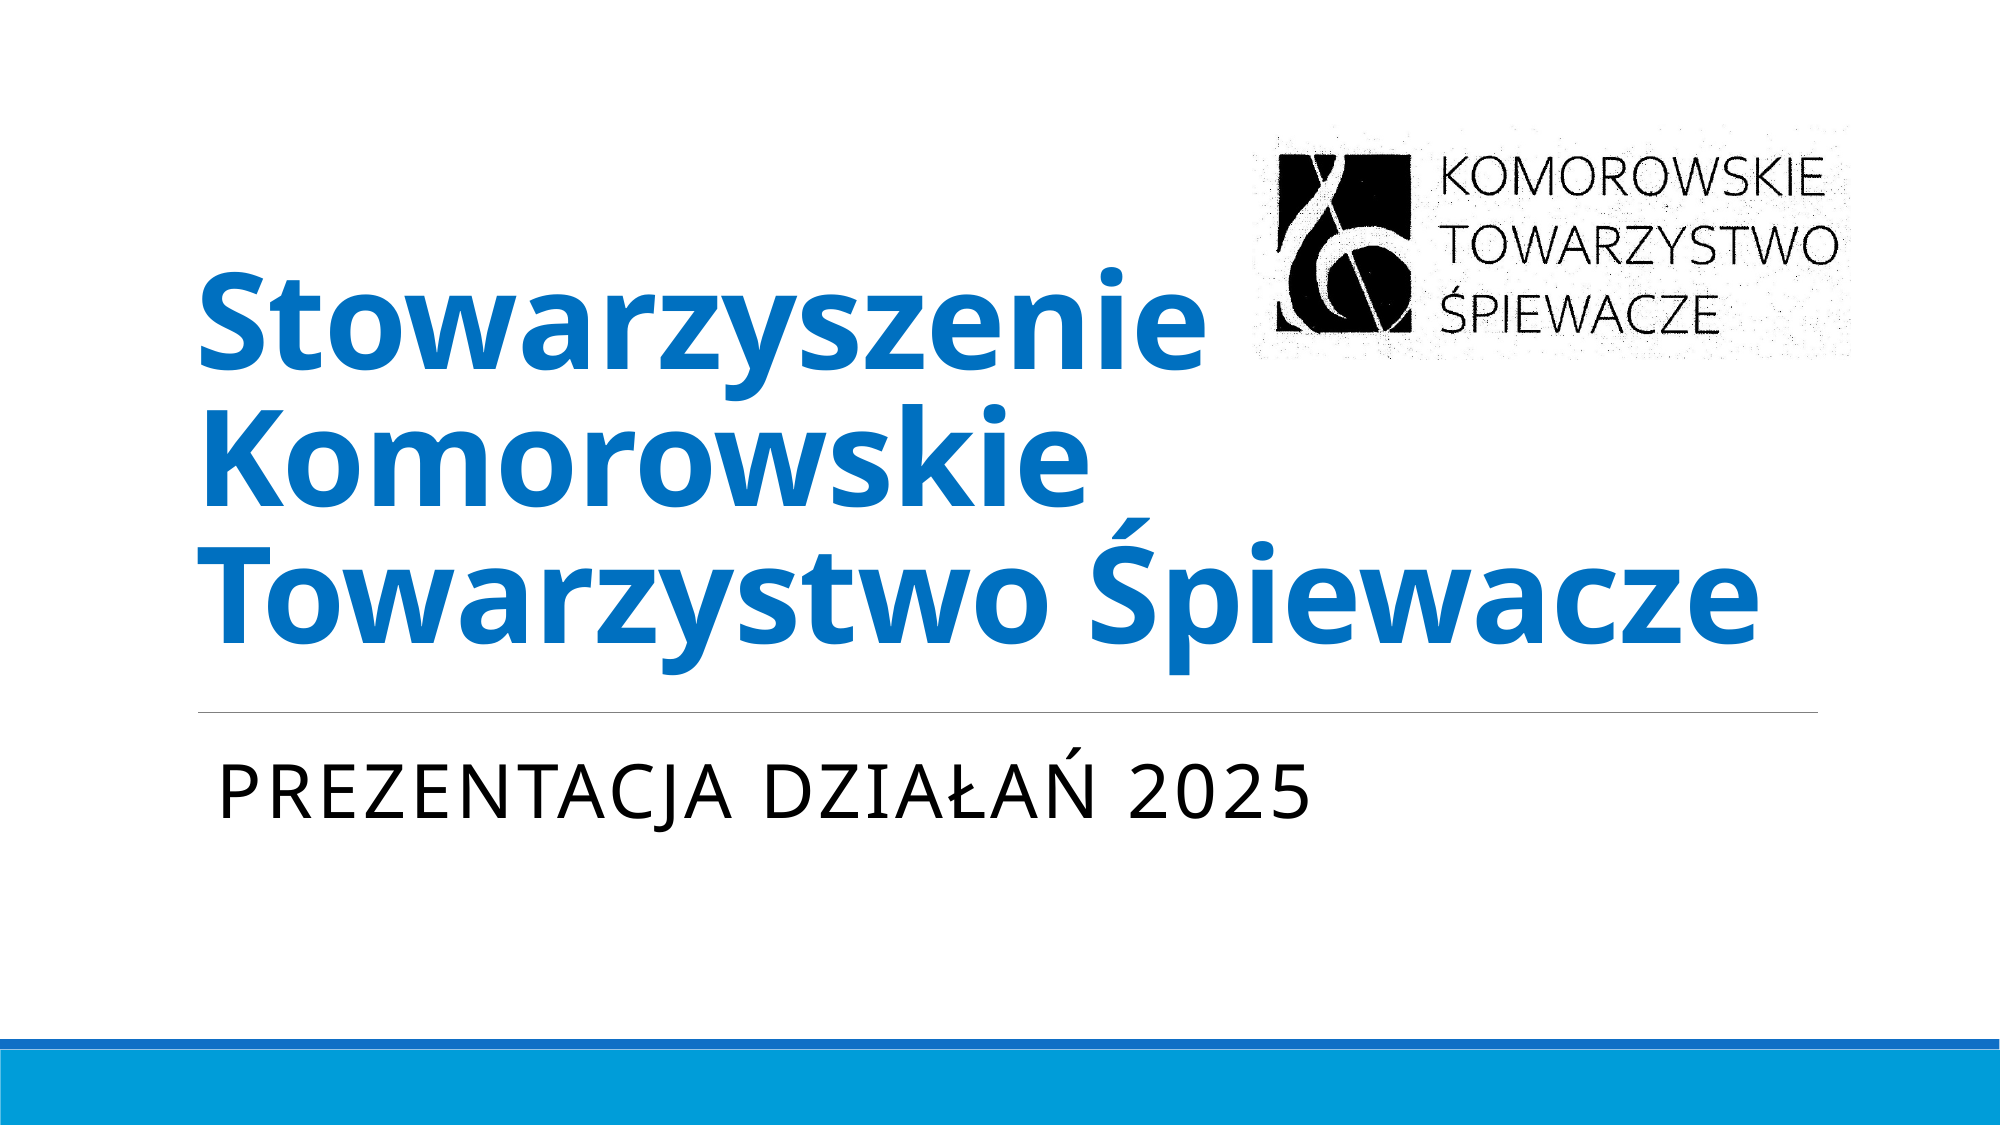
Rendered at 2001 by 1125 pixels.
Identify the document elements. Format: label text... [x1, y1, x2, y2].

subtitle PREZENTACJA DZIAŁAŃ 2025 [201, 746, 1830, 934]
title Stowarzyszenie Komorowskie Towarzystwo Śpiewacze [180, 124, 1830, 679]
picture [1252, 124, 1851, 360]
